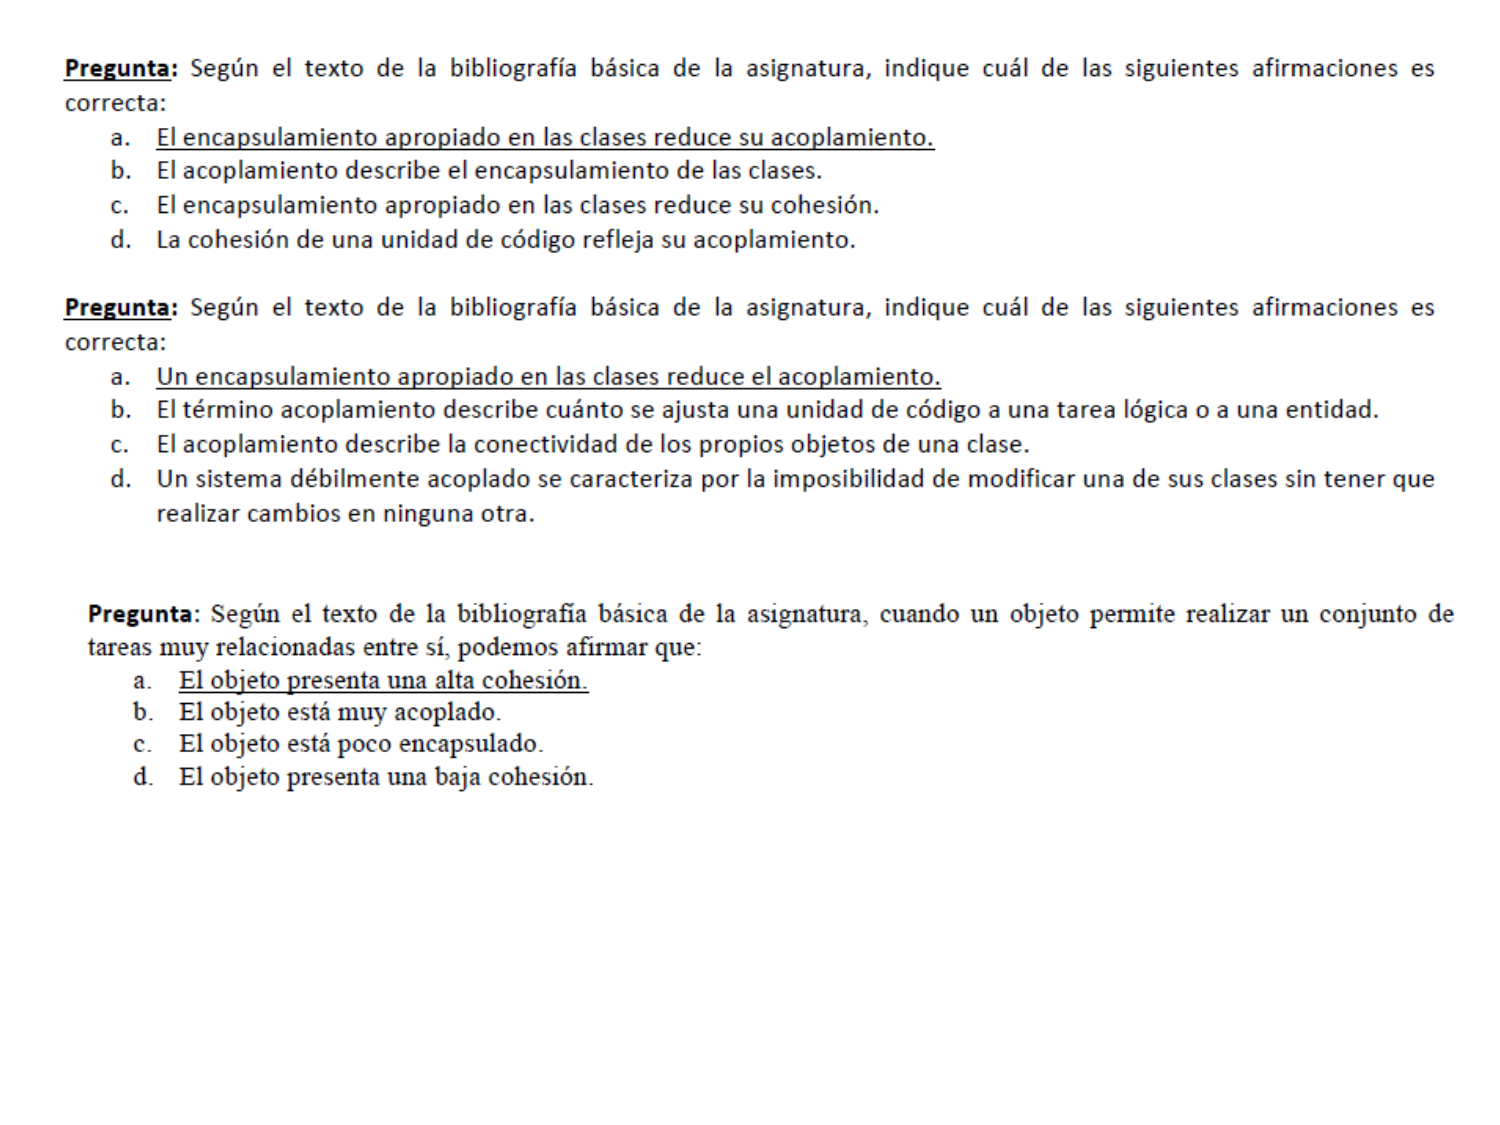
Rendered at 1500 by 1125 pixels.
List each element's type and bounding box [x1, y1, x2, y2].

picture [60, 586, 1475, 807]
picture [29, 42, 1475, 543]
